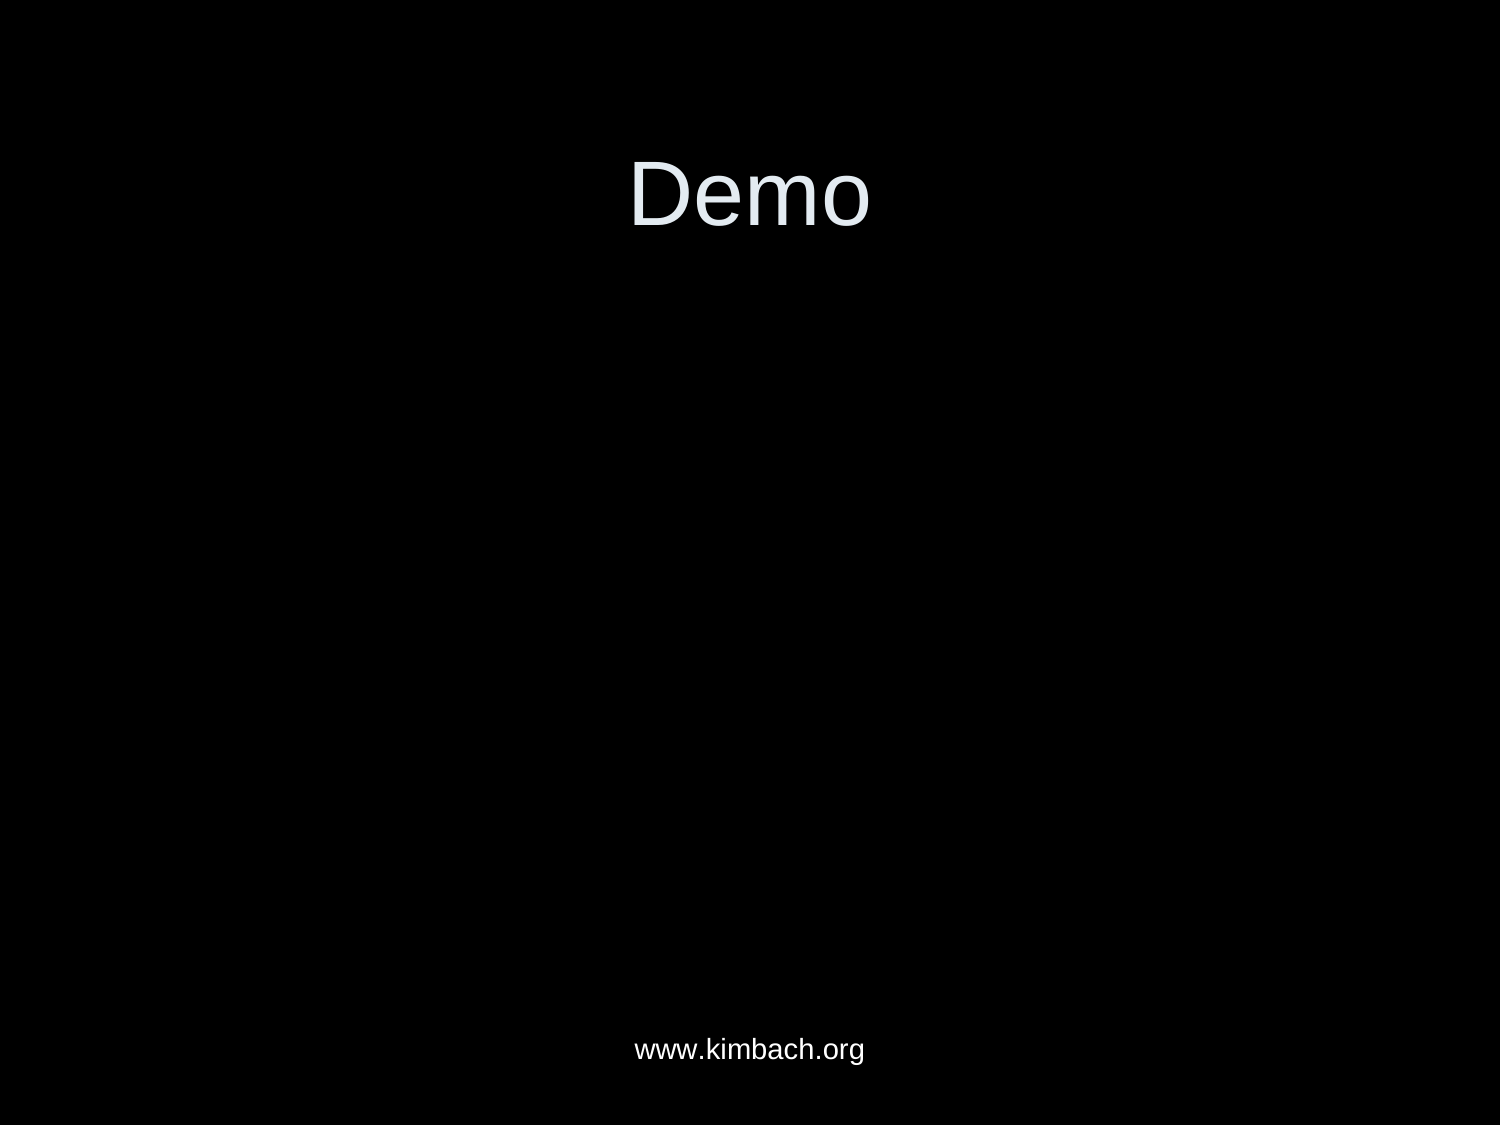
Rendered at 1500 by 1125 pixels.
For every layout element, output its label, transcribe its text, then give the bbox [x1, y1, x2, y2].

title Demo [112, 99, 1388, 288]
